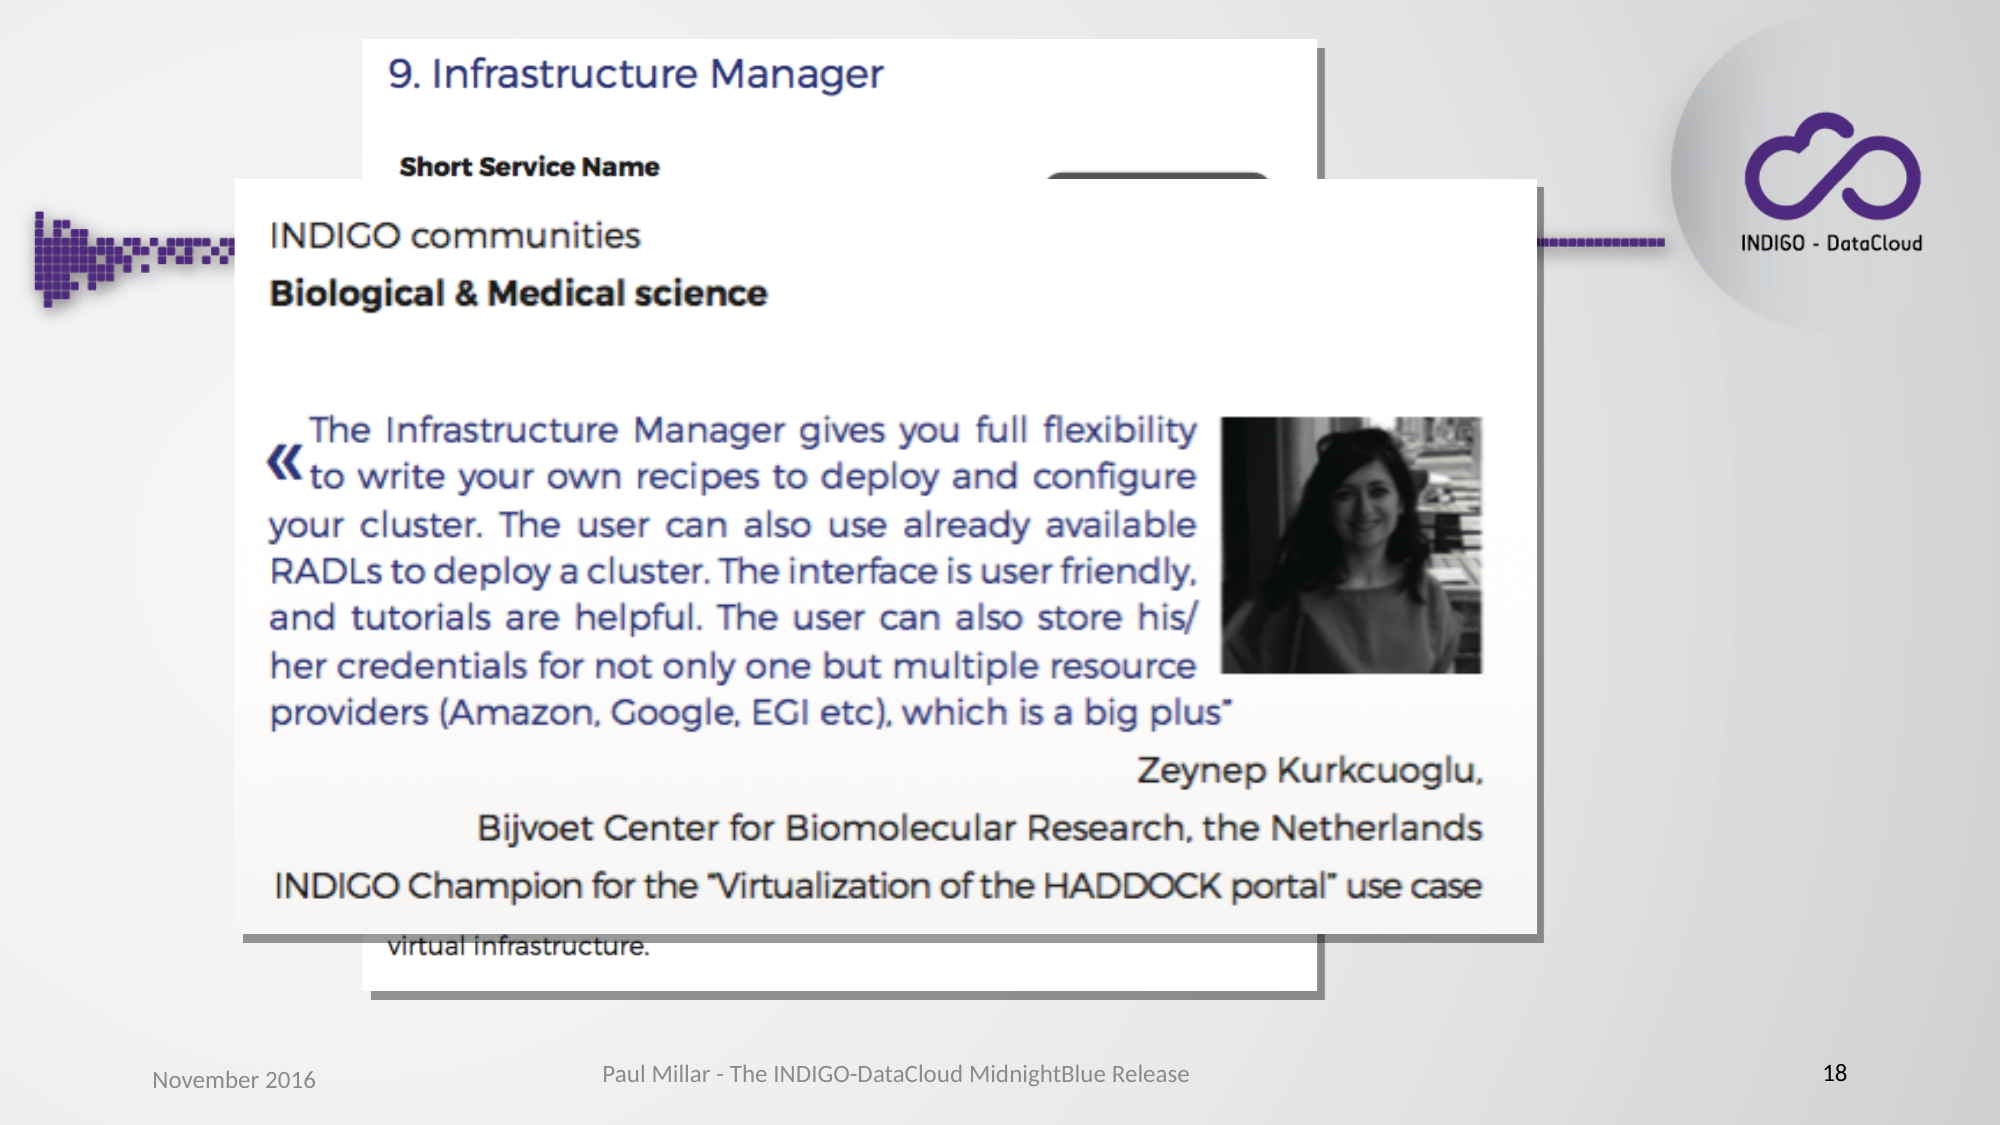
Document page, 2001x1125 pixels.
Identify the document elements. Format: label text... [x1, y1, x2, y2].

slide_number November 2016 [137, 1048, 588, 1109]
picture [0, 0, 2000, 1125]
slide_number <number> [1702, 1041, 1863, 1102]
footer Paul Millar - The INDIGO-DataCloud MidnightBlue Release [587, 1042, 1413, 1103]
